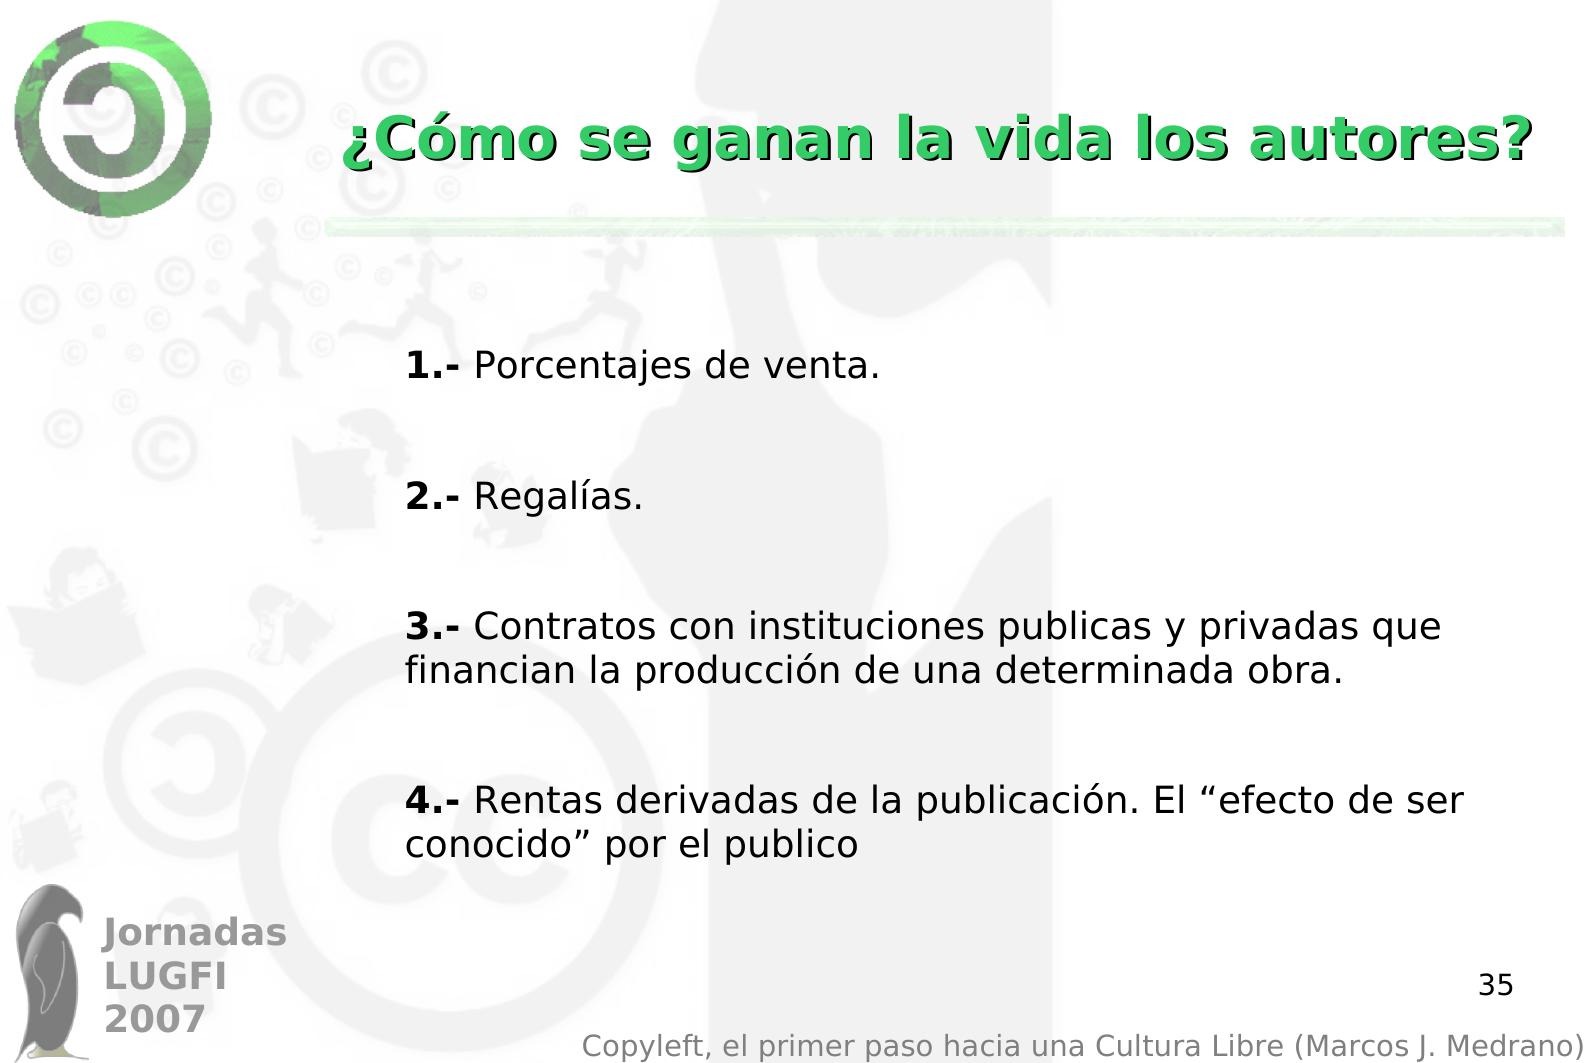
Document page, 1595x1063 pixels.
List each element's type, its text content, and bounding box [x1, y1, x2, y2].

text_box 1.- Porcentajes de venta. 2.- Regalías. 3.- Contratos con instituciones publicas y privadas que financian la producción de una determinada obra. 4.- Rentas derivadas de la publicación. El “efecto de ser conocido” por el publico [389, 336, 1595, 928]
text_box ¿Cómo se ganan la vida los autores? [324, 96, 1577, 207]
